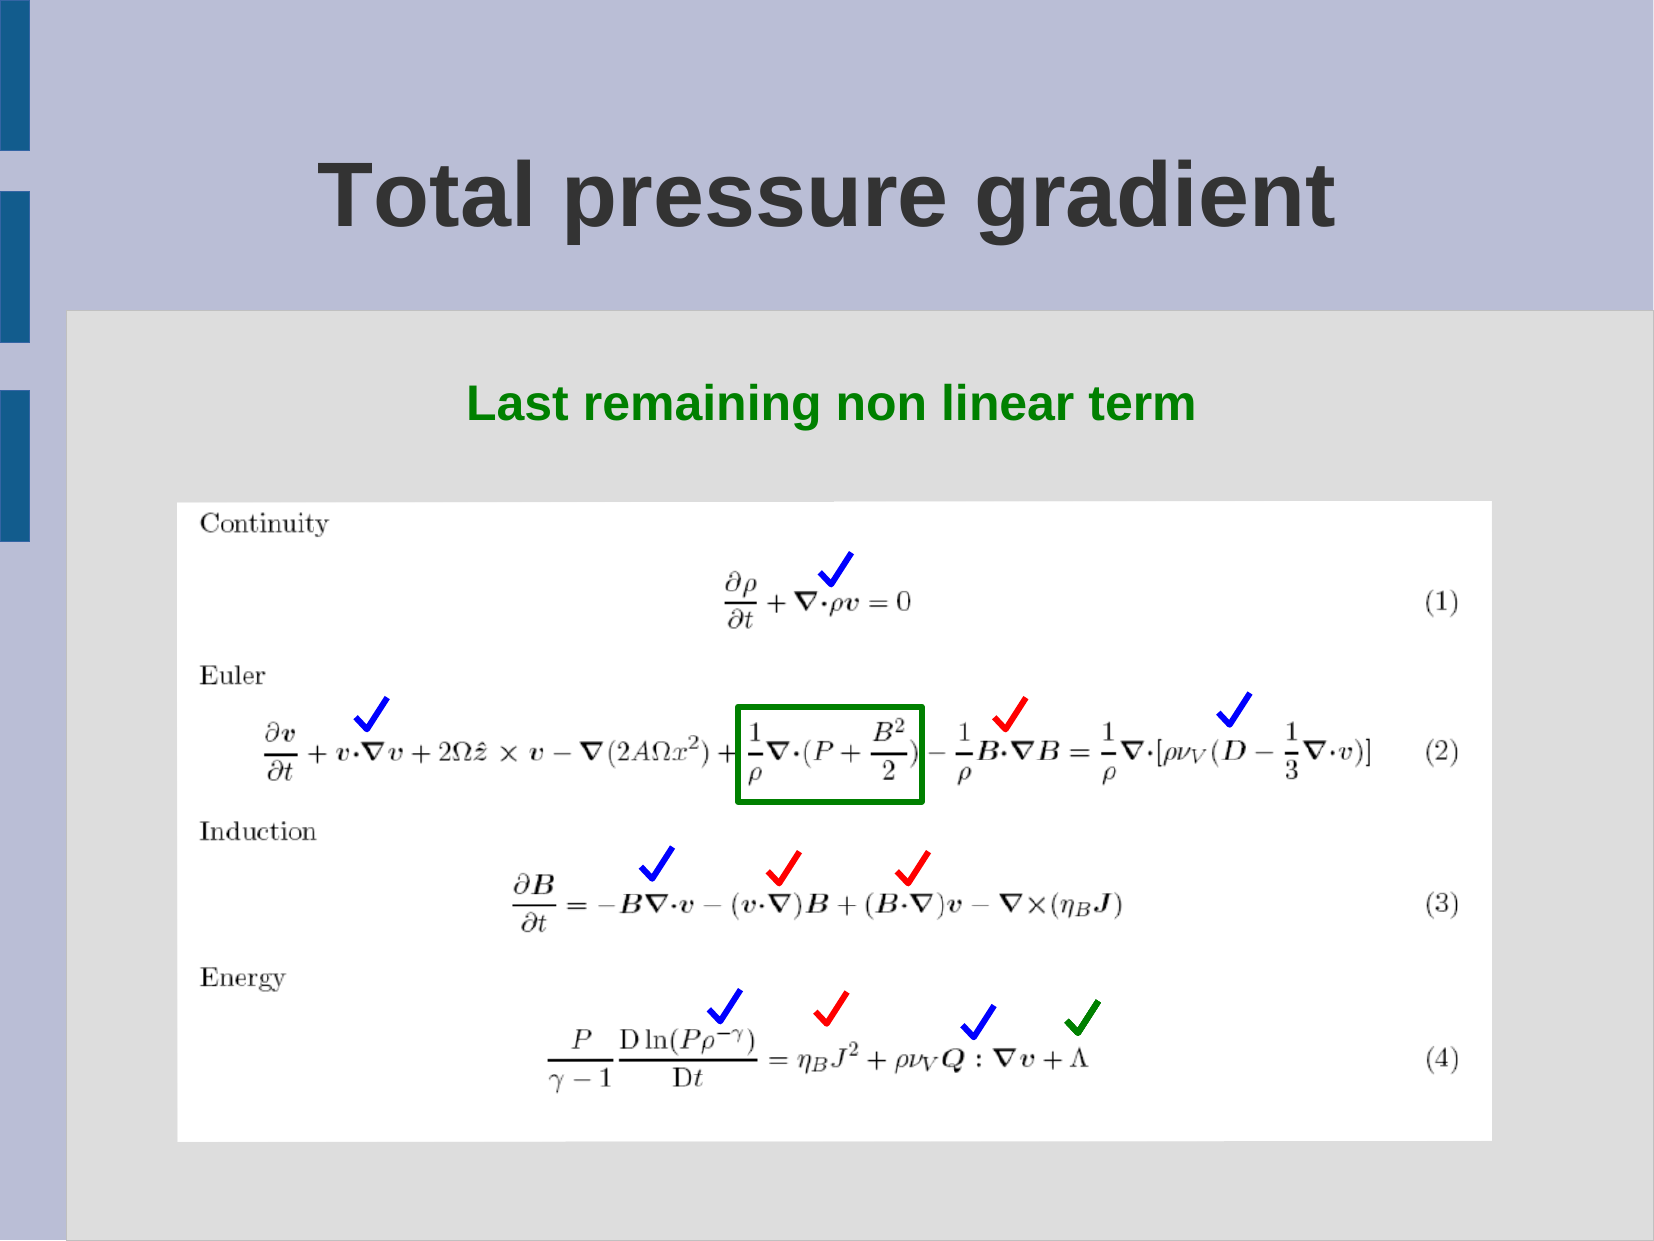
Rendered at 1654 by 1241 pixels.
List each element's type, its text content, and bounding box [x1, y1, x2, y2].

title Total pressure gradient [121, 91, 1534, 299]
text_box Last remaining non linear term [448, 364, 1216, 442]
picture [176, 500, 1492, 1142]
